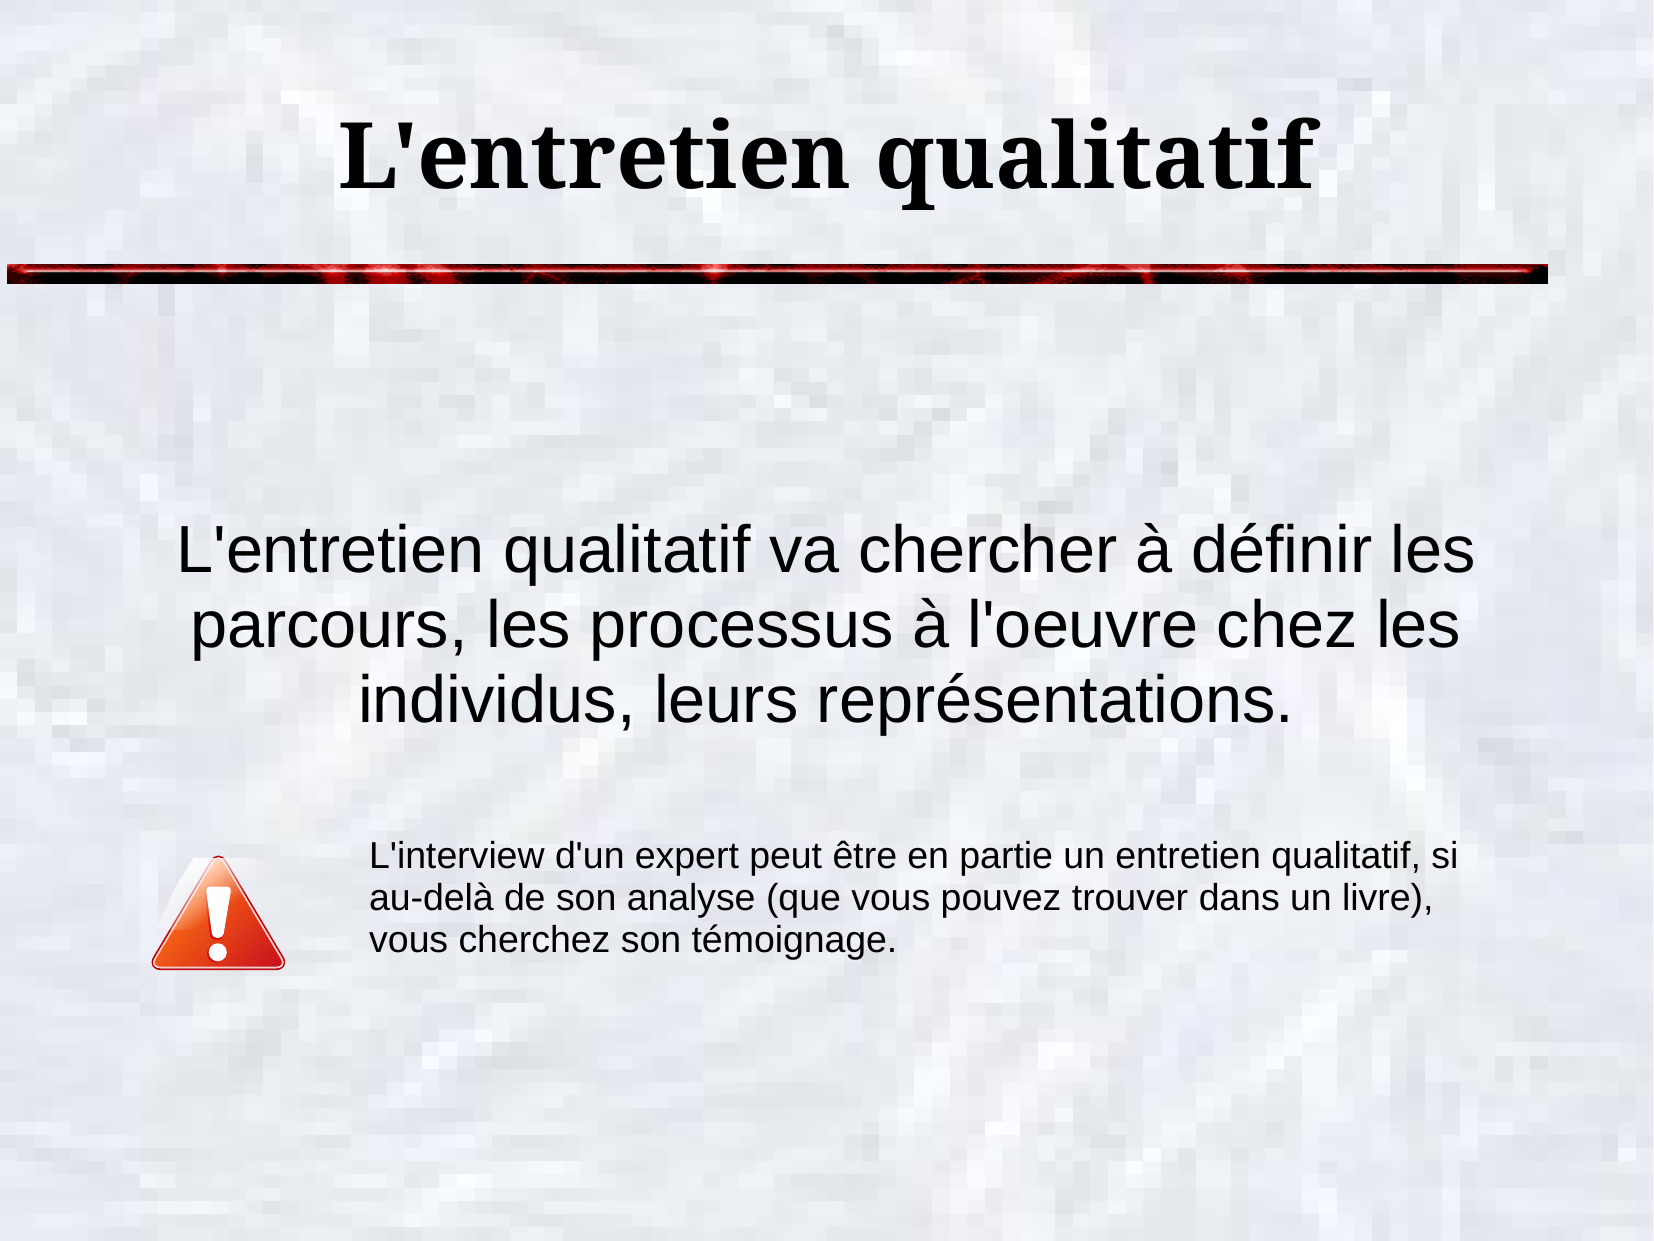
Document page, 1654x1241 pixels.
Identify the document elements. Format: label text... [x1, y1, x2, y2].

picture [0, 0, 1654, 1241]
title L'entretien qualitatif [82, 49, 1571, 257]
subtitle L'entretien qualitatif va chercher à définir les parcours, les processus à l'oeuvre chez les individus, leurs représentations. [82, 290, 1571, 1109]
text_box L'interview d'un expert peut être en partie un entretien qualitatif, si au-delà de son analyse (que vous pouvez trouver dans un livre), vous cherchez son témoignage. [354, 826, 1512, 968]
